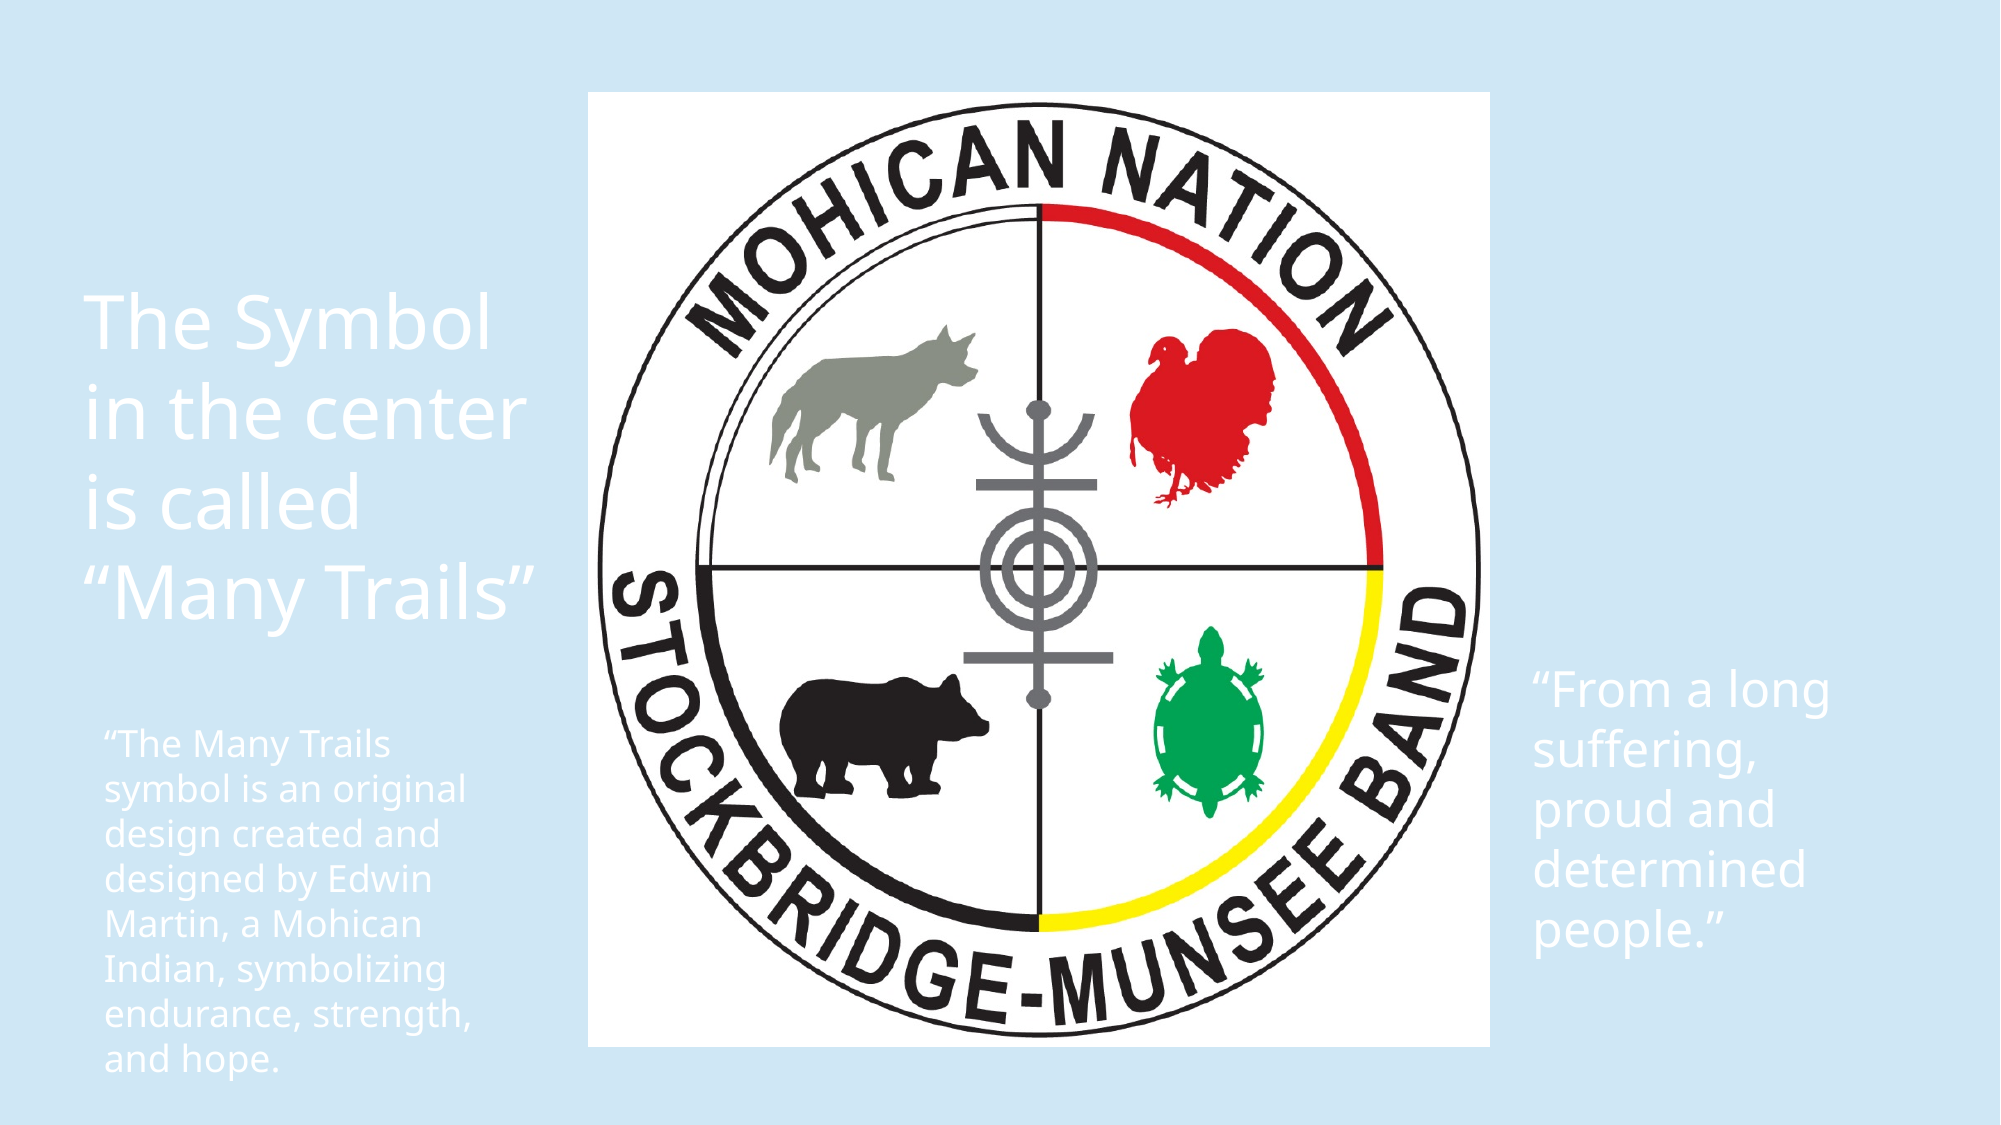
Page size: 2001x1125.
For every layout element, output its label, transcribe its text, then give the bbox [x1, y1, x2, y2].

text_box “The Many Trails symbol is an original design created and designed by Edwin Martin, a Mohican Indian, symbolizing endurance, strength, and hope. [88, 712, 521, 1088]
text_box The Symbol in the center is called “Many Trails” [69, 266, 589, 642]
picture [588, 92, 1490, 1047]
text_box “From a long suffering, proud and determined people.” [1517, 605, 1915, 1011]
